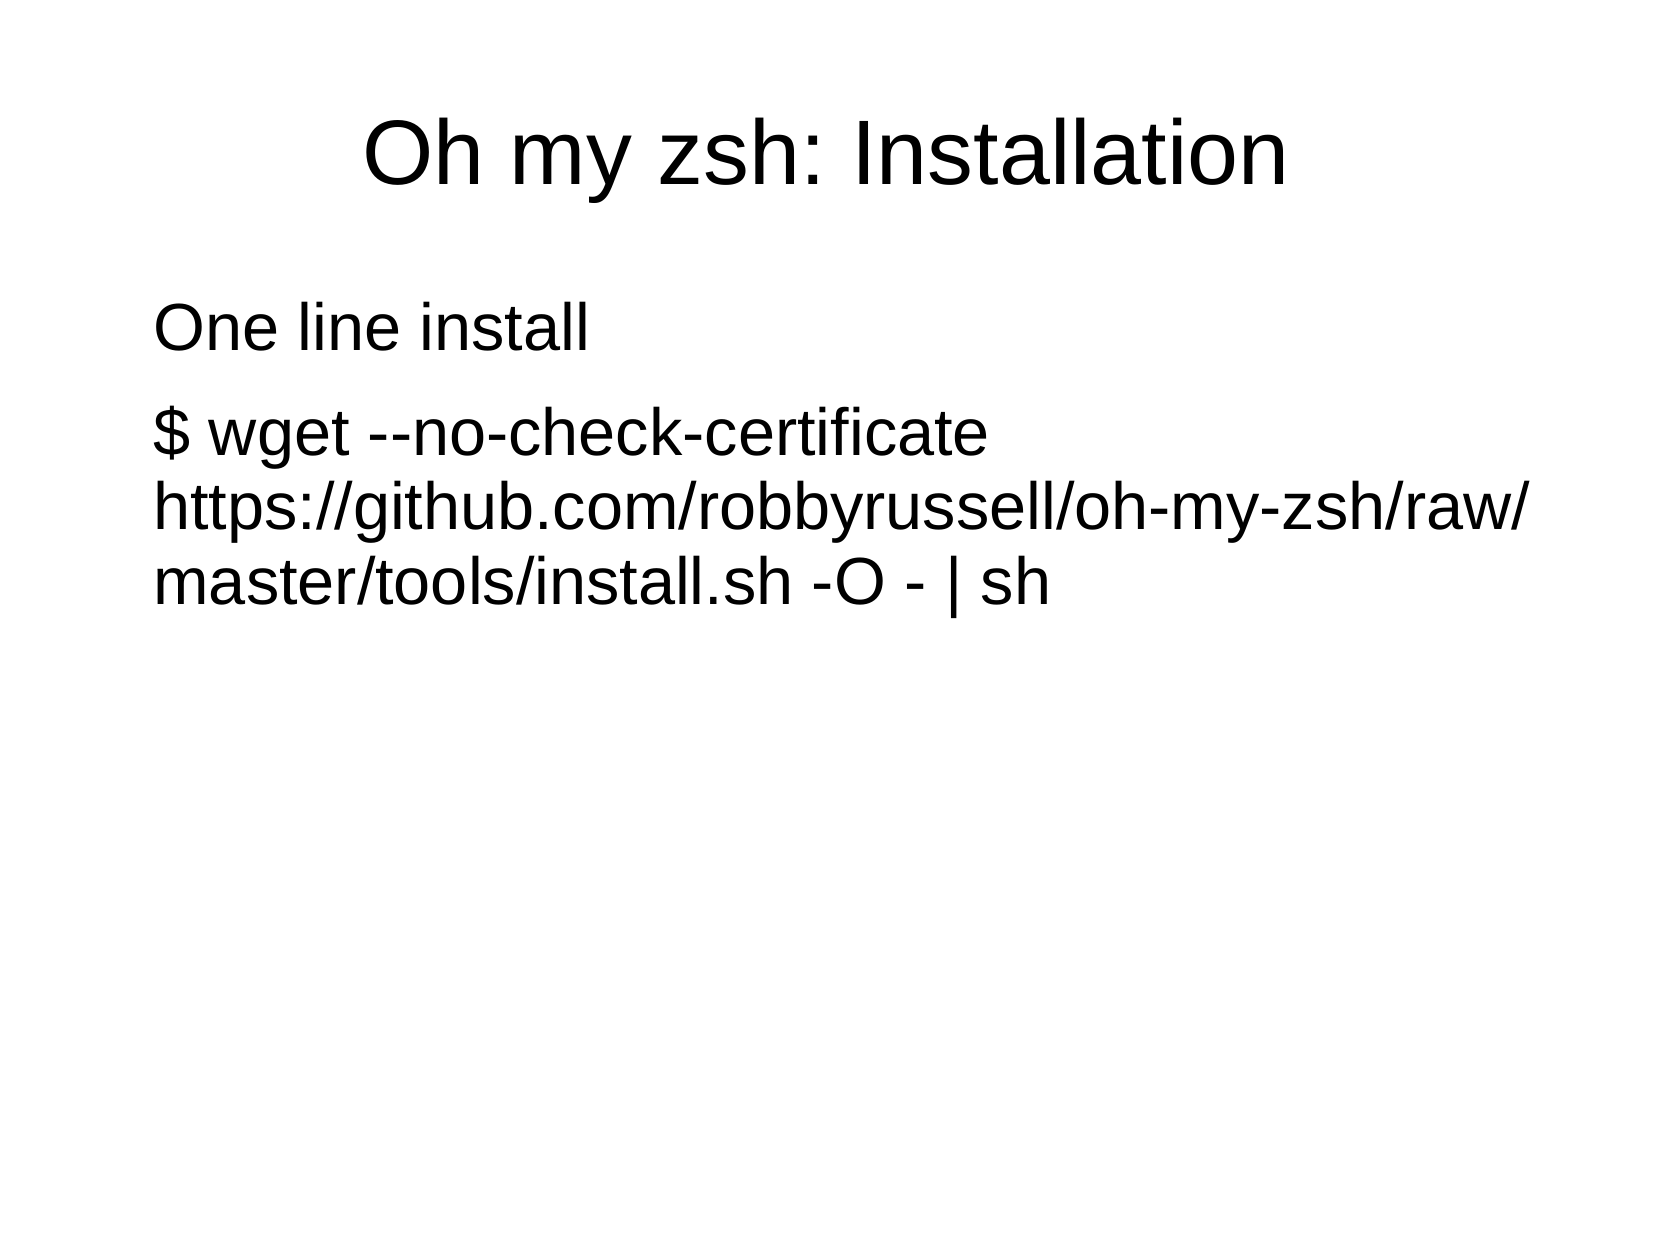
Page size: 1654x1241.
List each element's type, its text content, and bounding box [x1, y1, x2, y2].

title Oh my zsh: Installation [82, 49, 1571, 257]
list One line install $ wget --no-check-certificate https://github.com/robbyrussell/oh-my-zsh/raw/master/tools/install.sh -O - | sh [82, 290, 1571, 1109]
